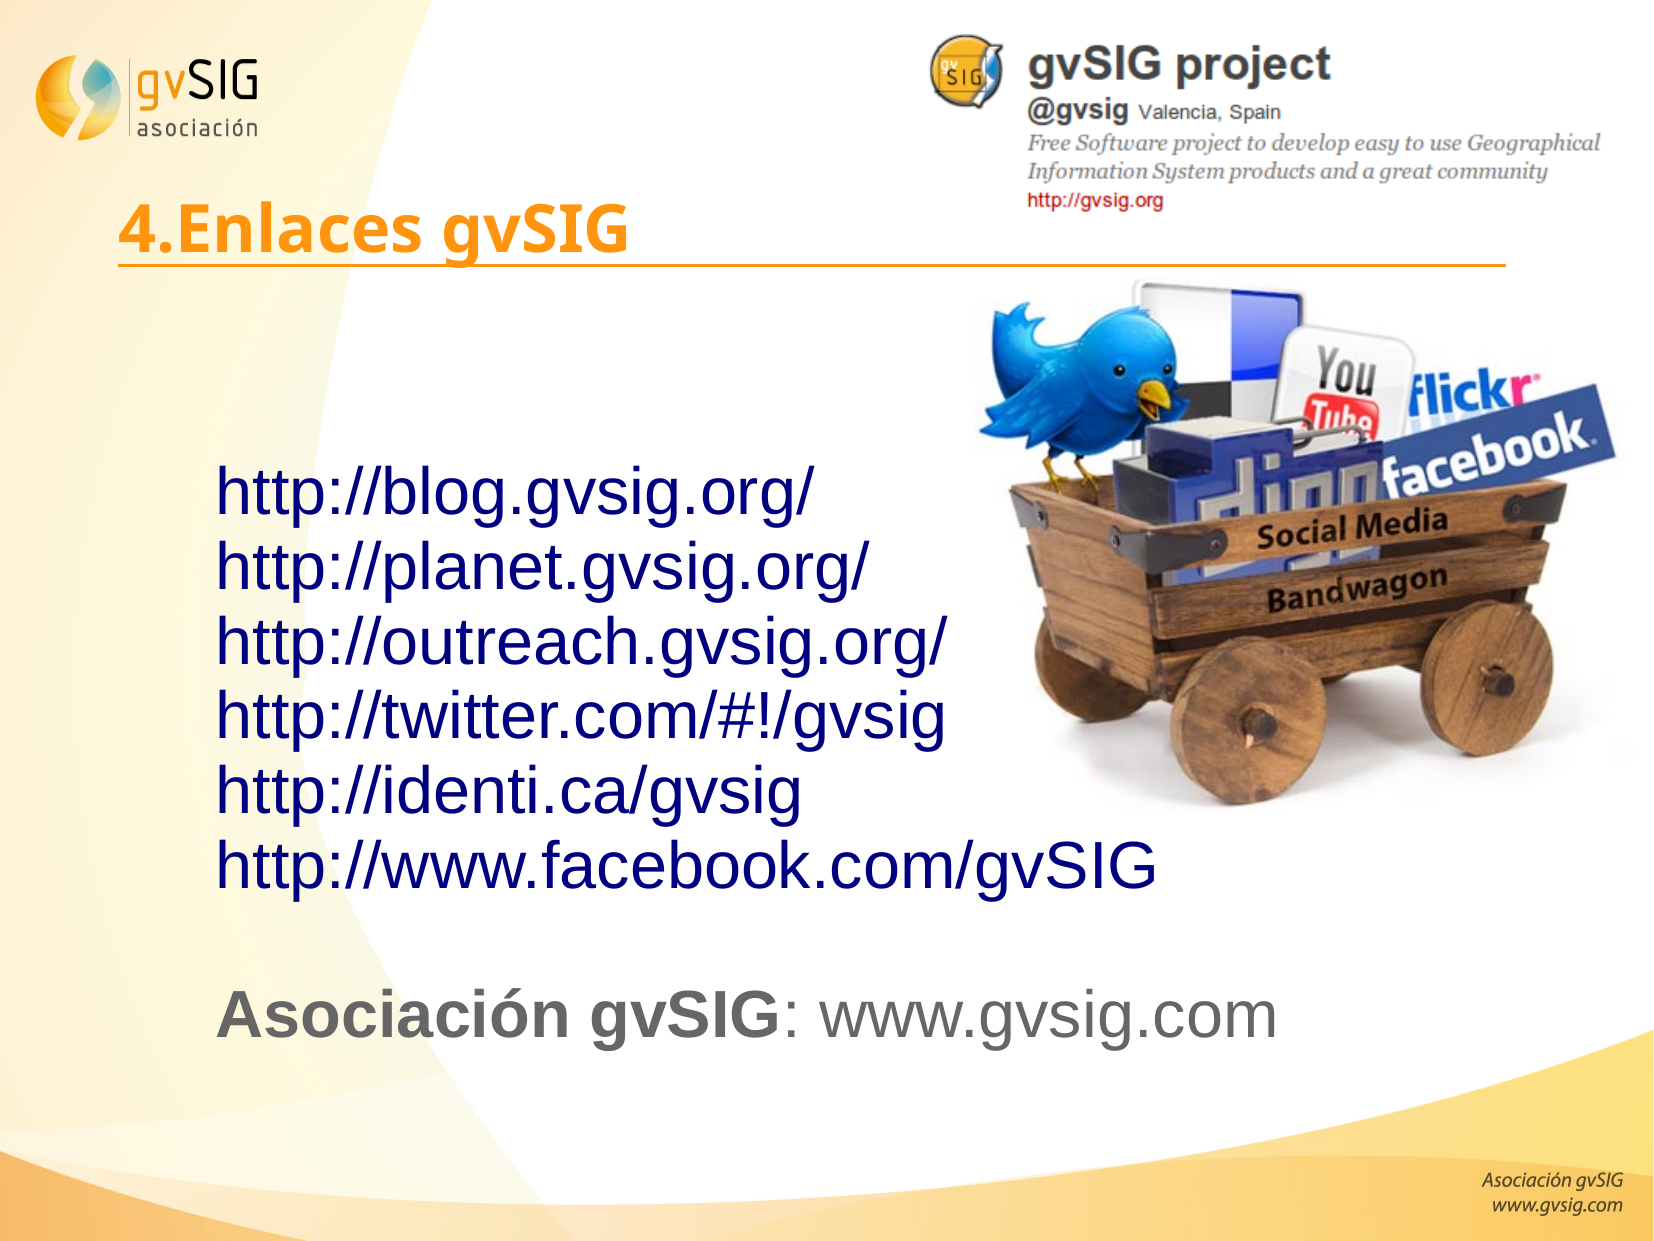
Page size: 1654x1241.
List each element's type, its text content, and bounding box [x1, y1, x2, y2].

picture [0, 0, 1654, 1241]
title 4.Enlaces gvSIG [118, 177, 1607, 276]
text_box http://blog.gvsig.org/ http://planet.gvsig.org/ http://outreach.gvsig.org/ http://twitter.com/#!/gvsig http://identi.ca/gvsig http://www.facebook.com/gvSIG Asociación gvSIG: www.gvsig.com [200, 372, 1619, 1135]
